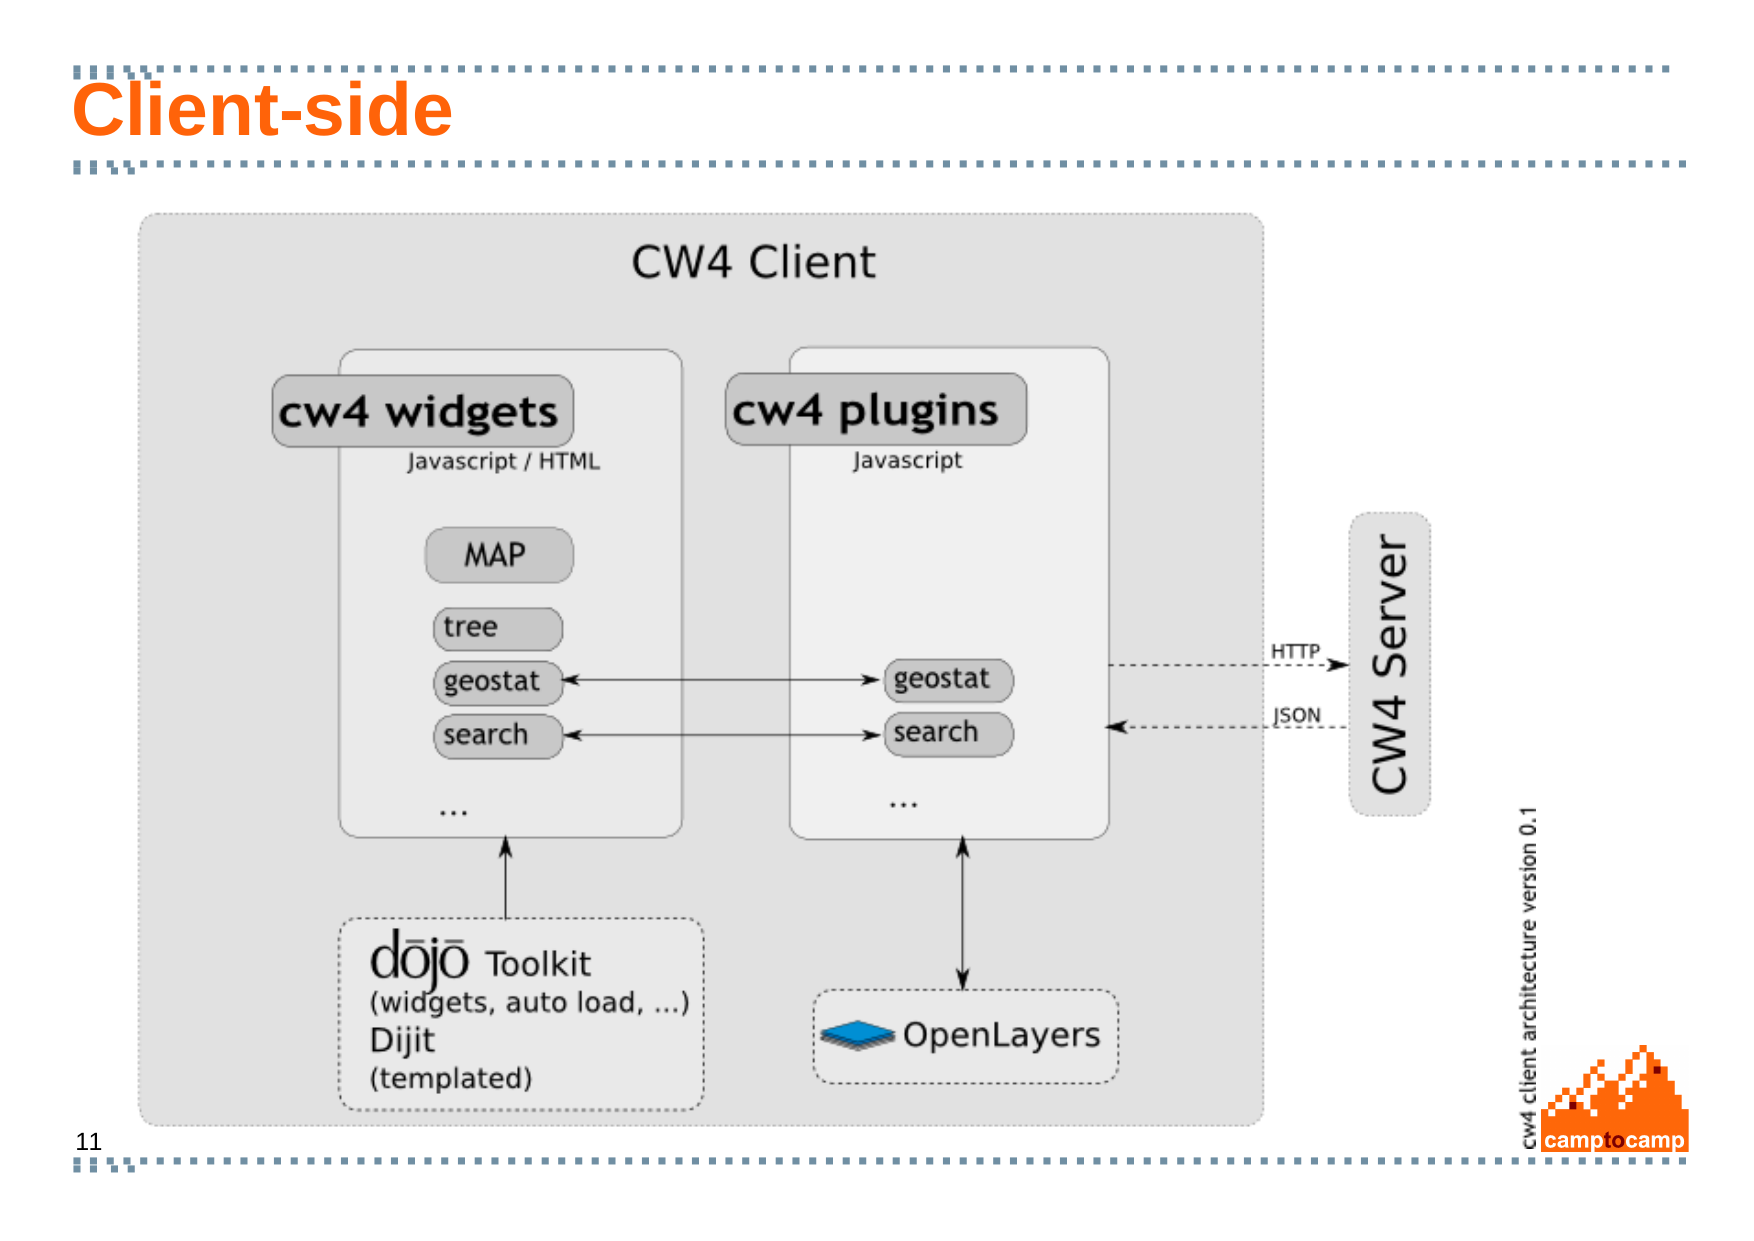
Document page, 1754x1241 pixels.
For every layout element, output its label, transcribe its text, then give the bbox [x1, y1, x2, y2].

picture [1541, 1045, 1689, 1152]
title Client-side [71, 67, 1689, 152]
picture [118, 206, 1536, 1150]
